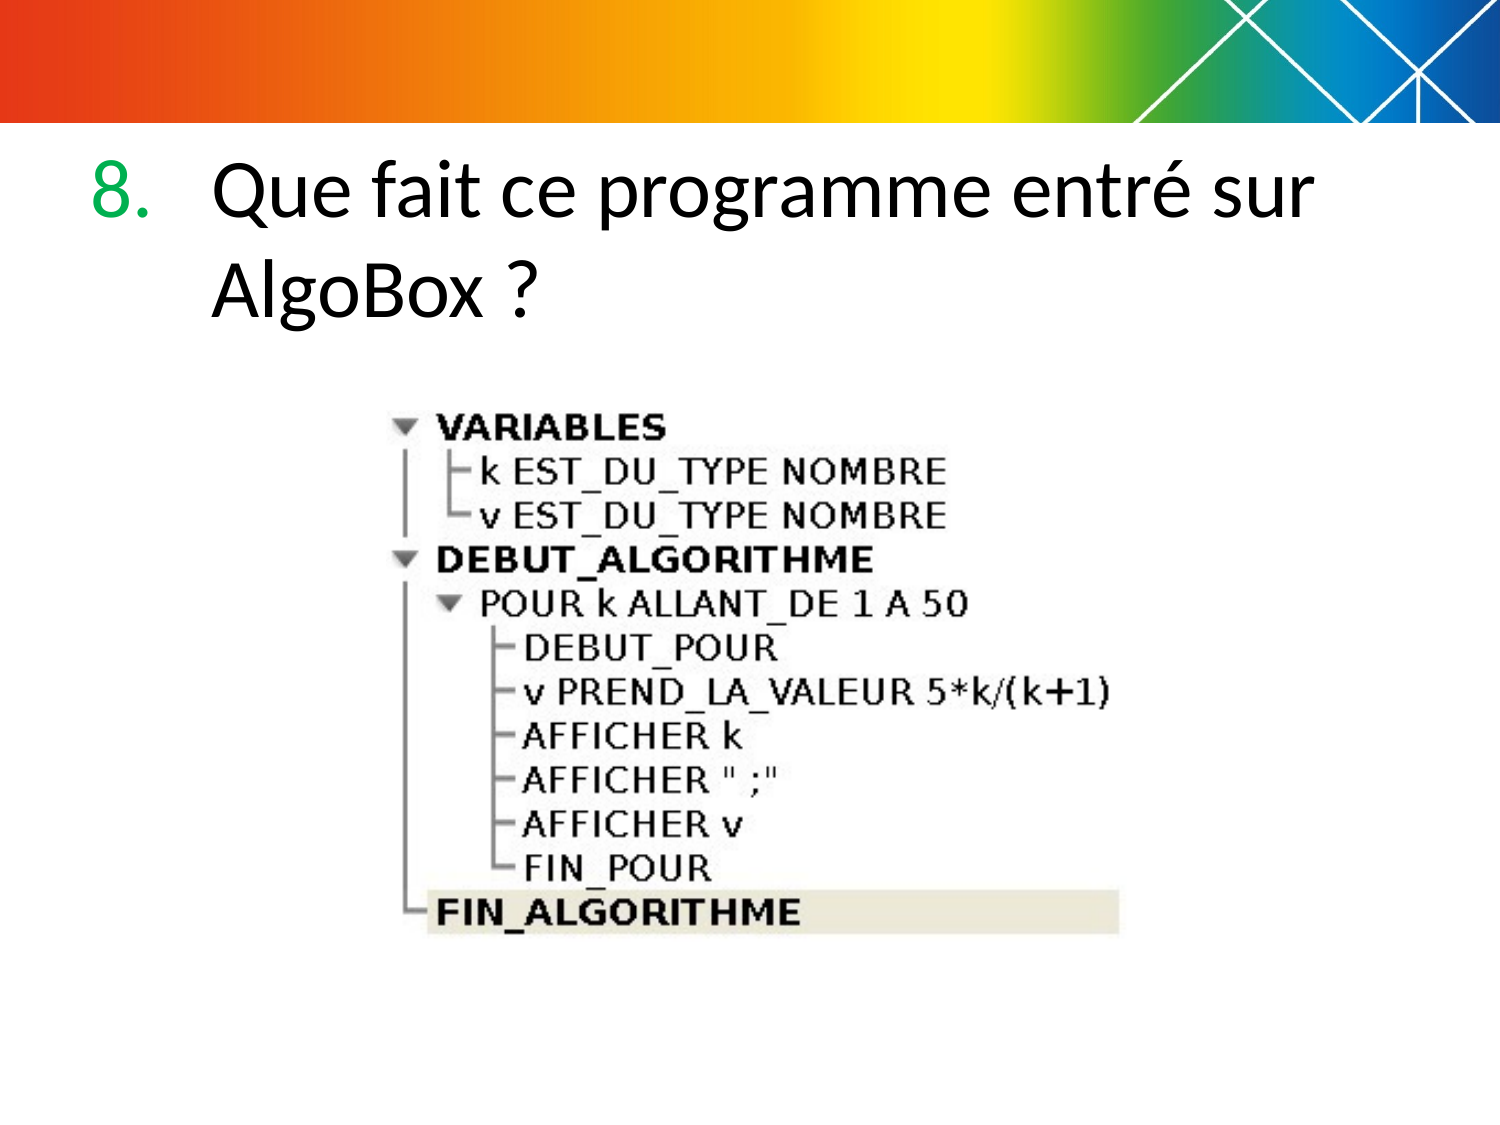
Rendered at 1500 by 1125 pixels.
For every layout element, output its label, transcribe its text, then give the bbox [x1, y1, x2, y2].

picture [1340, 0, 1500, 123]
picture [0, 0, 1359, 123]
picture [386, 410, 1133, 950]
title Que fait ce programme entré sur AlgoBox ? [75, 126, 1426, 342]
